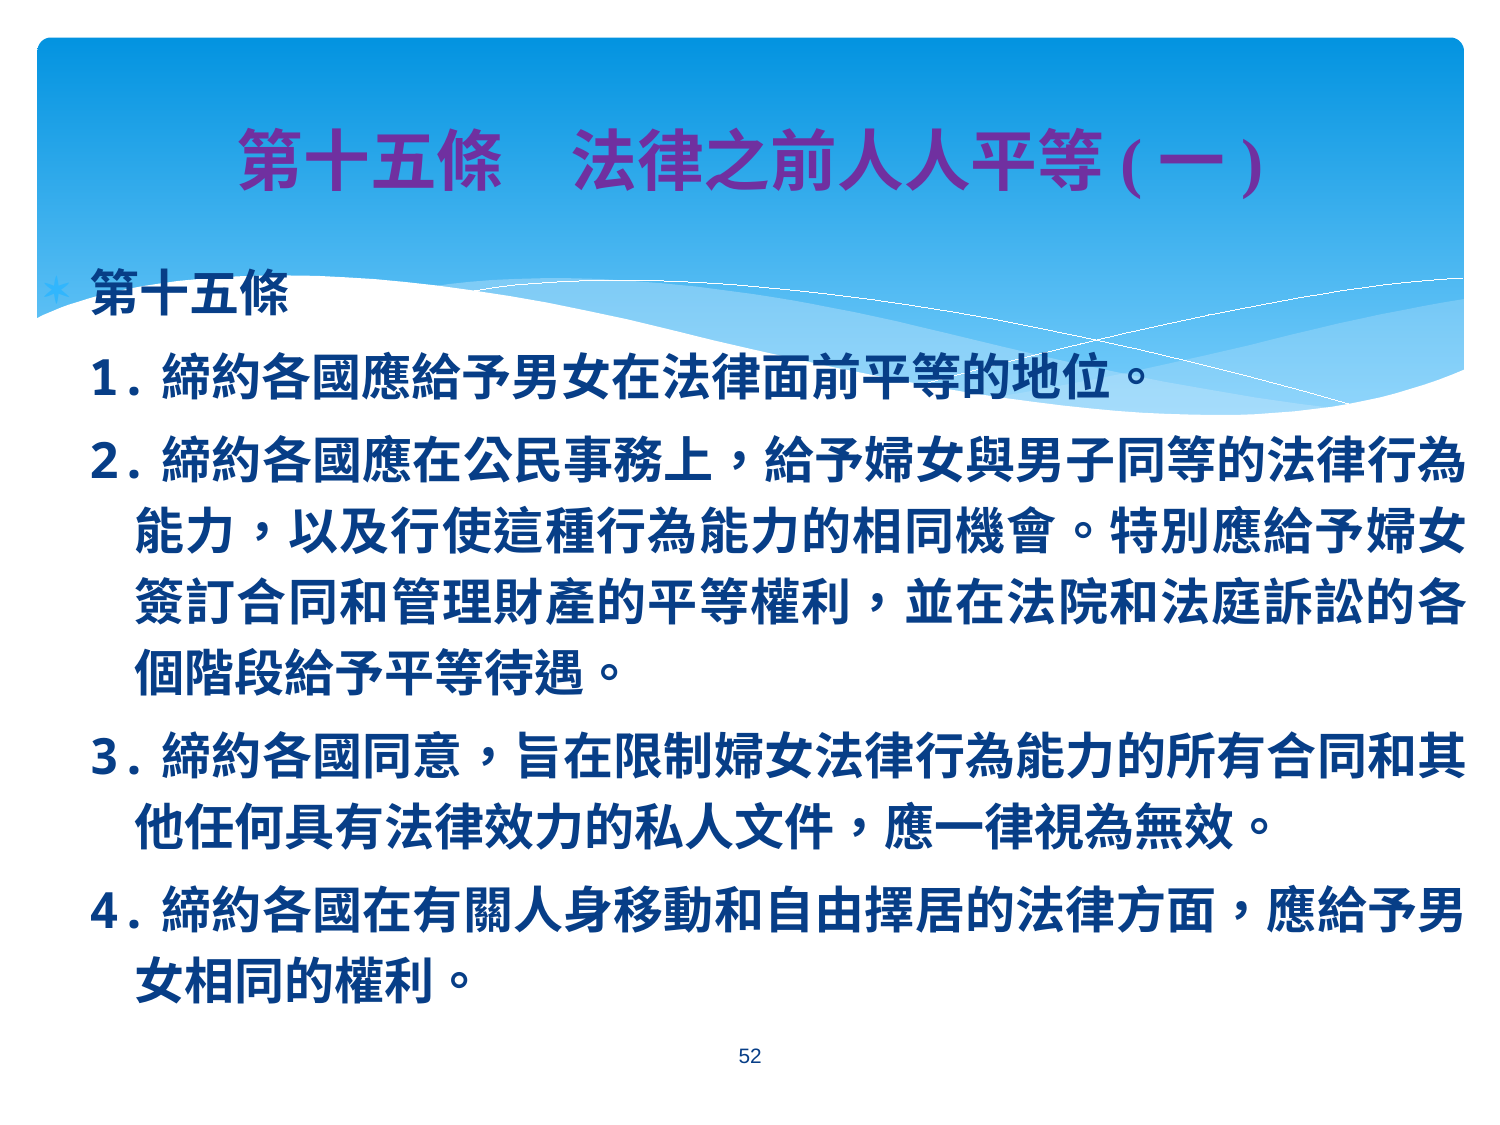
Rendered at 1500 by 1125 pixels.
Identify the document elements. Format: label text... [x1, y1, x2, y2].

list 第十五條 1.締約各國應給予男女在法律面前平等的地位。 2.締約各國應在公民事務上，給予婦女與男子同等的法律行為能力，以及行使這種行為能力的相同機會。特別應給予婦女簽訂合同和管理財產的平等權利，並在法院和法庭訴訟的各個階段給予平等待遇。 3.締約各國同意，旨在限制婦女法律行為能力的所有合同和其他任何具有法律效力的私人文件，應一律視為無效。 4.締約各國在有關人身移動和自由擇居的法律方面，應給予男女相同的權利。 [29, 243, 1483, 1032]
title 第十五條 法律之前人人平等(一) [75, 55, 1426, 262]
text_box 52 [654, 1025, 846, 1086]
